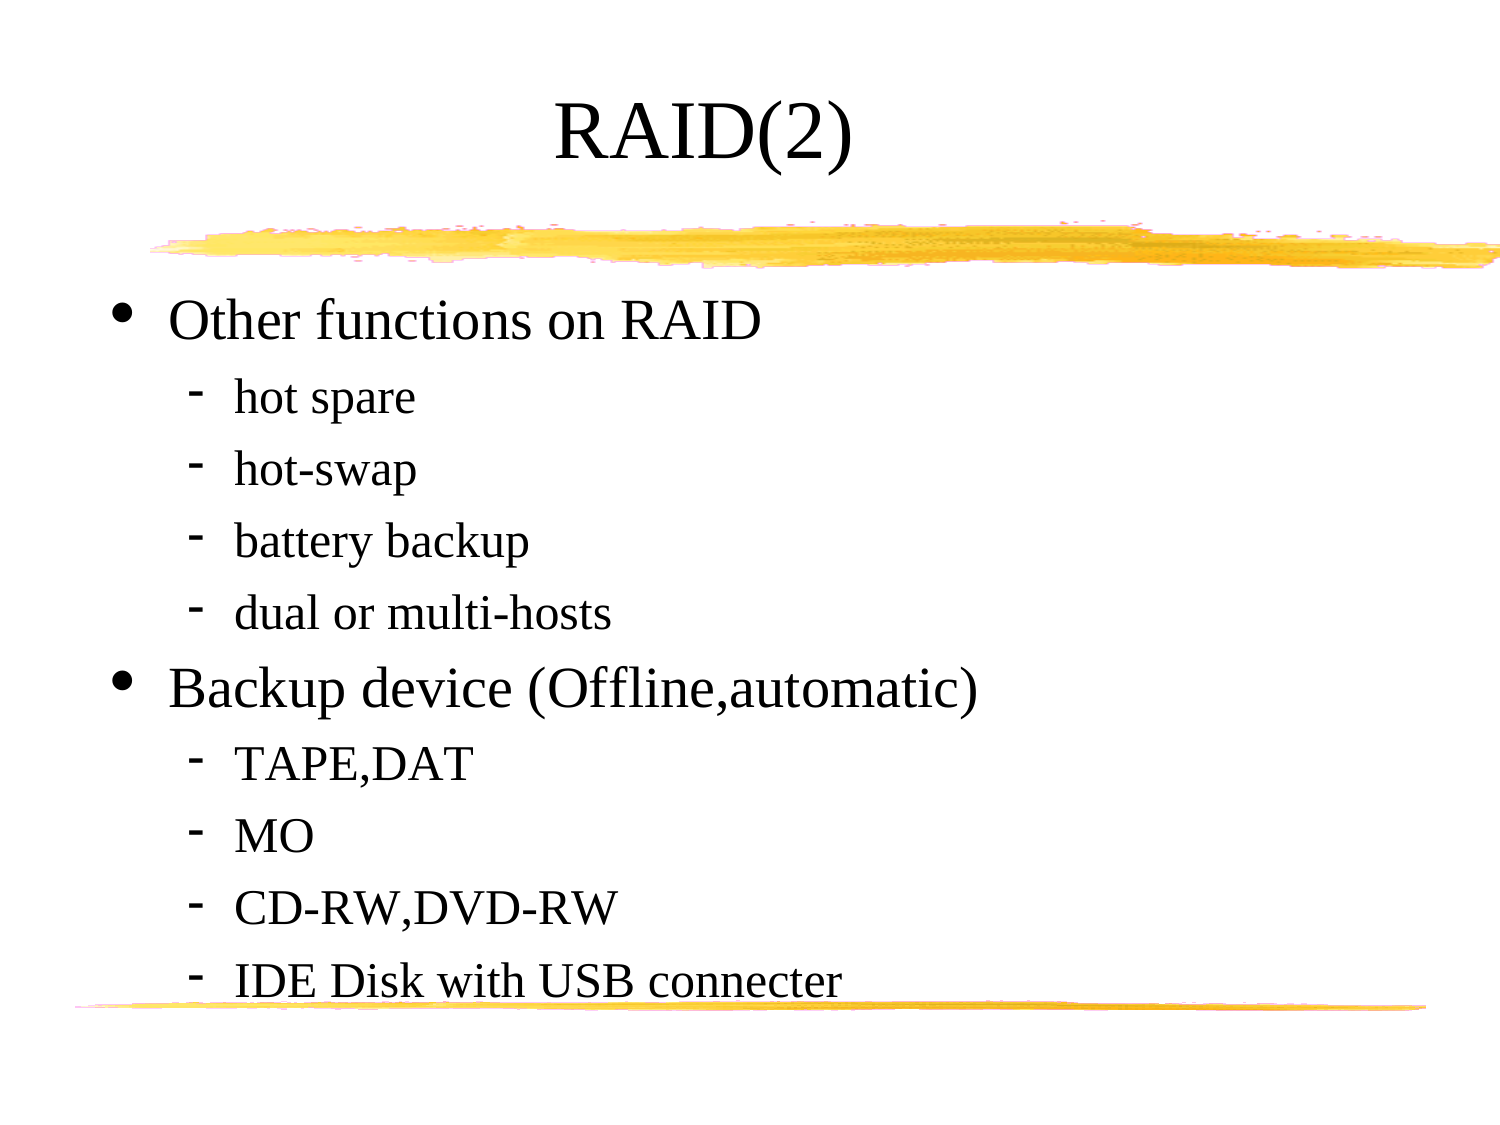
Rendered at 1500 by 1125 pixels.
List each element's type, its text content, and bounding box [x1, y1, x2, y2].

picture [1388, 999, 1426, 1013]
picture [75, 999, 112, 1013]
title RAID(2) [66, 30, 1342, 231]
list Other functions on RAID hot spare hot-swap battery backup dual or multi-hosts Backup device (Offline,automatic) TAPE,DAT MO CD-RW,DVD-RW IDE Disk with USB connecter [112, 287, 1388, 1074]
picture [150, 215, 1500, 279]
